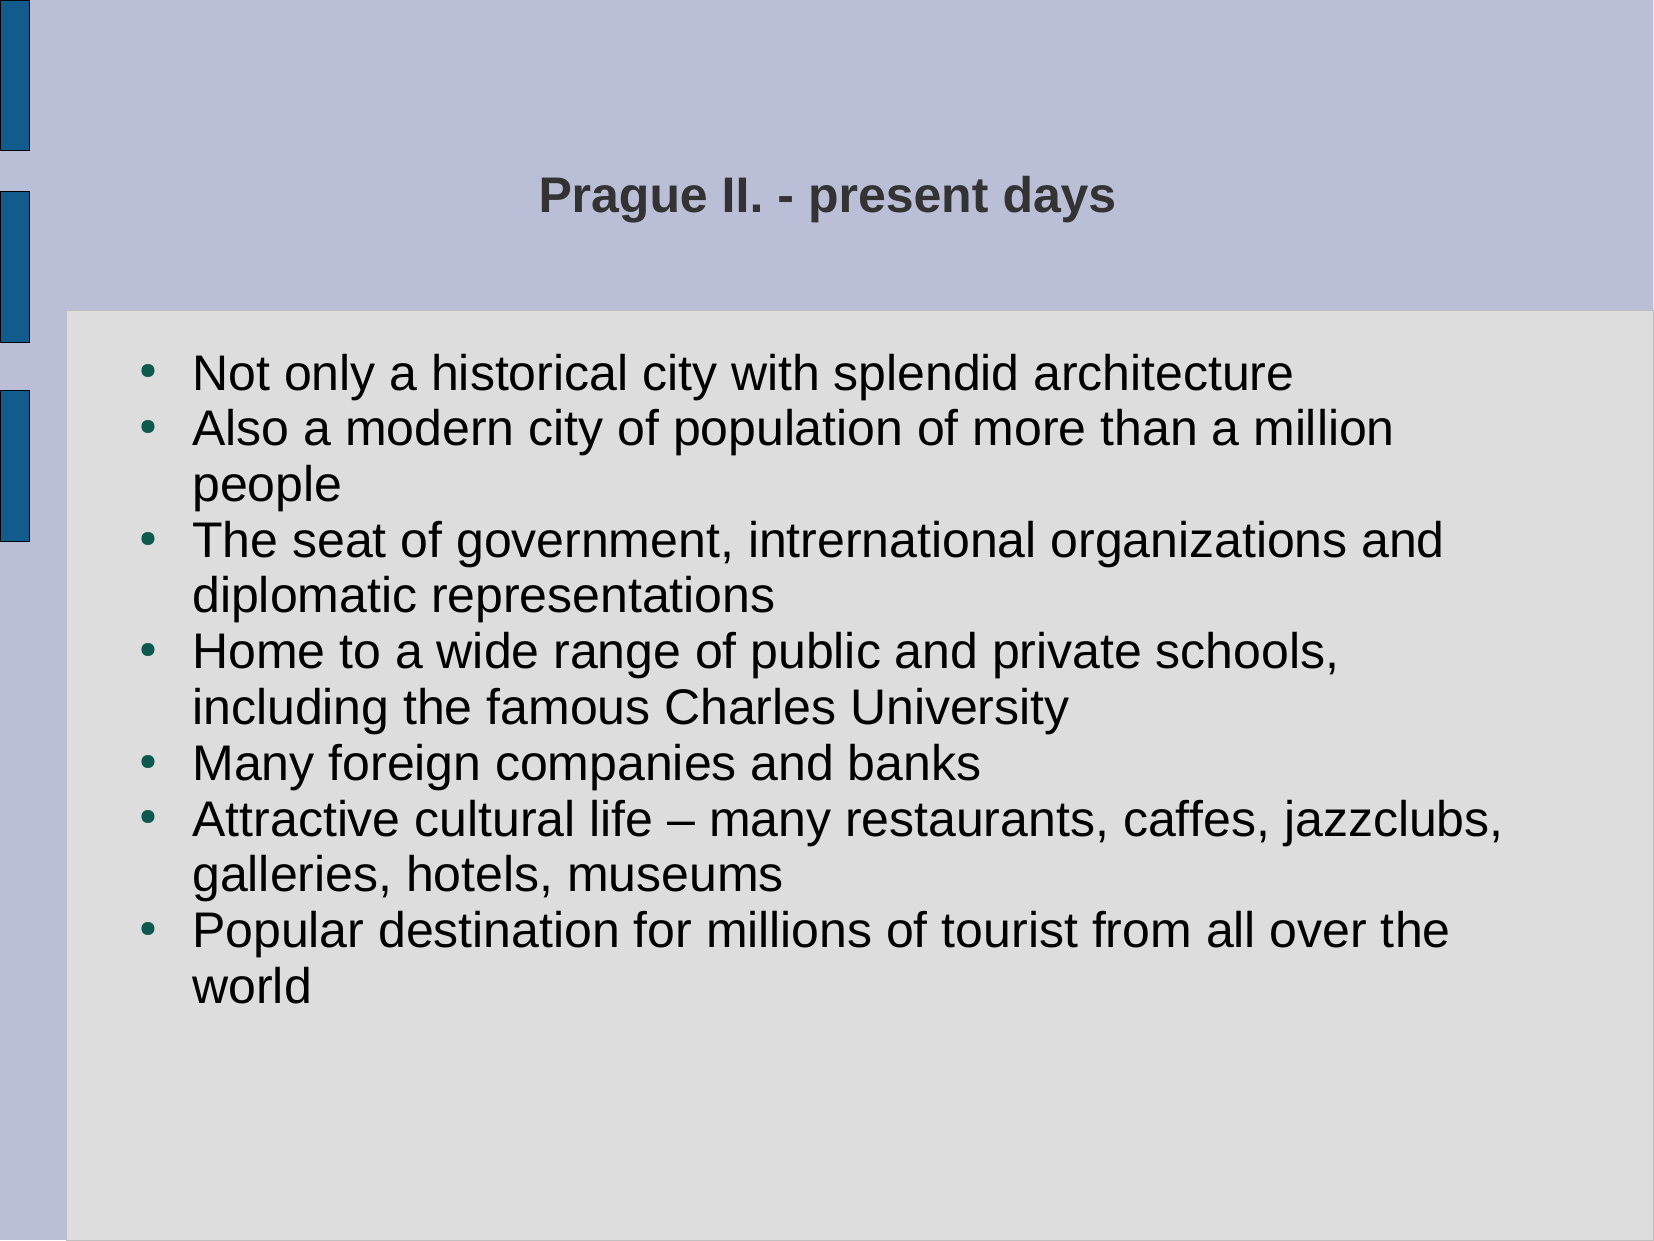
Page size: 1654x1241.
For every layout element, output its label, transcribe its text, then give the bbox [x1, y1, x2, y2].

list Not only a historical city with splendid architecture Also a modern city of population of more than a million people The seat of government, intrernational organizations and diplomatic representations Home to a wide range of public and private schools, including the famous Charles University Many foreign companies and banks Attractive cultural life – many restaurants, caffes, jazzclubs, galleries, hotels, museums Popular destination for millions of tourist from all over the world [121, 344, 1534, 1127]
title Prague II. - present days [121, 91, 1534, 299]
